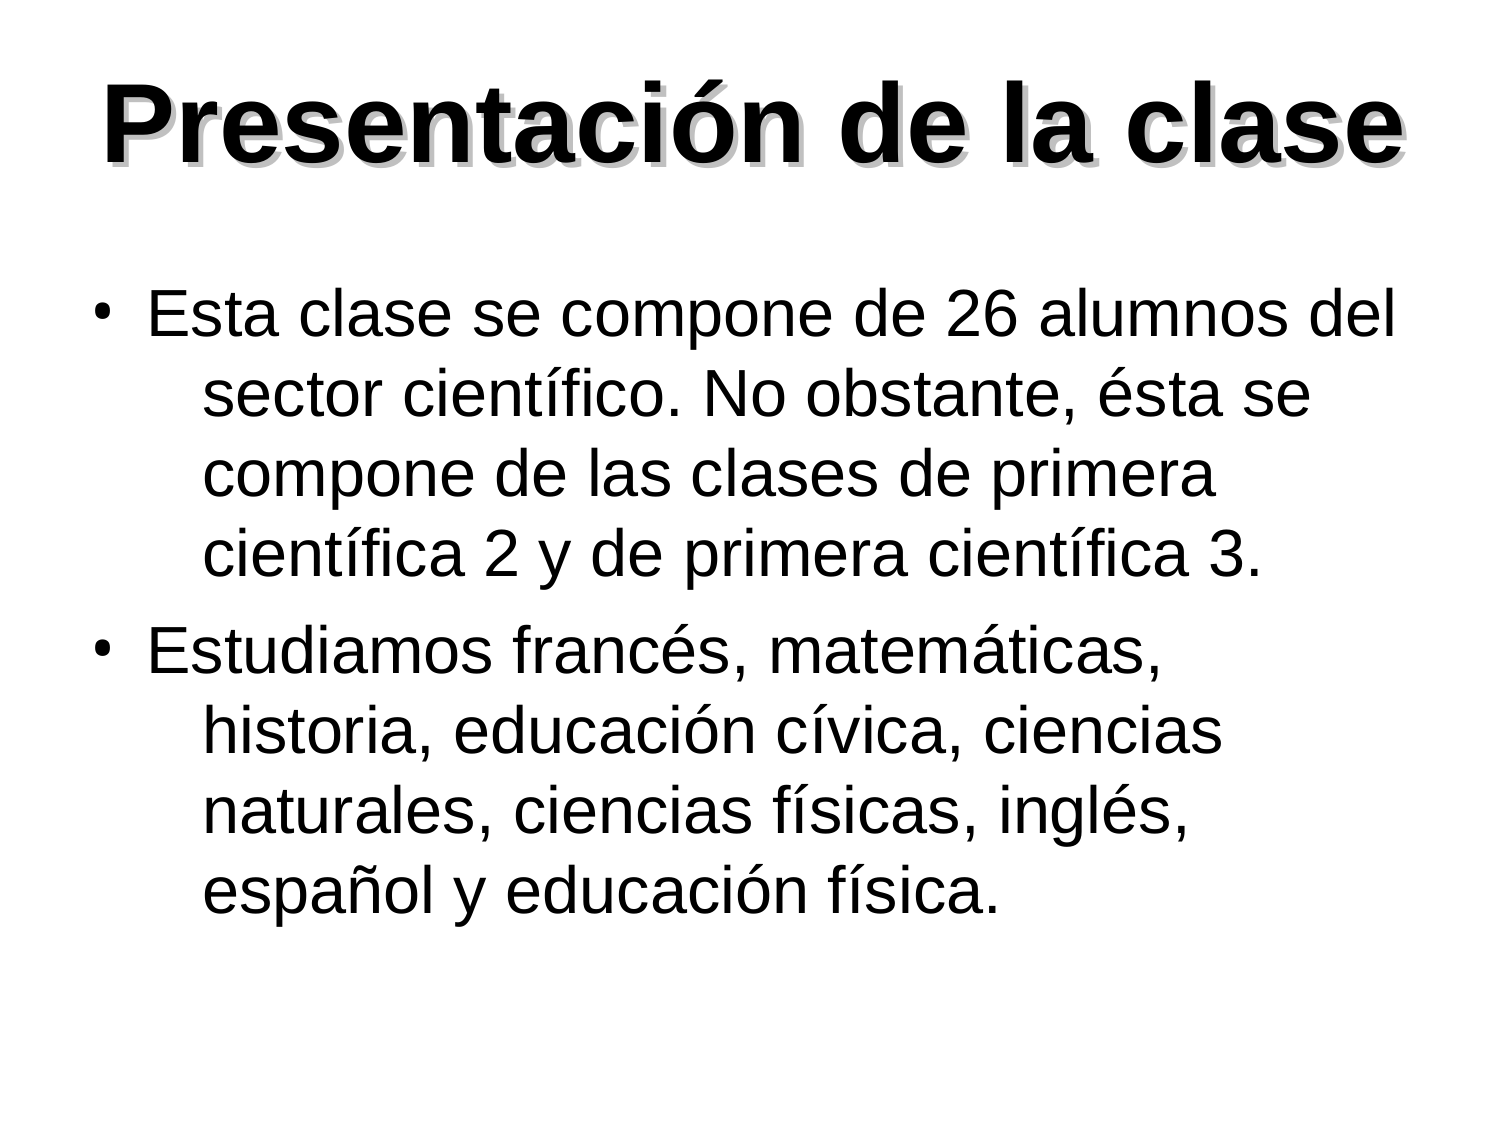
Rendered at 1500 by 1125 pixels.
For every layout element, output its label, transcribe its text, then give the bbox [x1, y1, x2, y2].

text_box Presentación de la clase [85, 43, 1422, 193]
list Esta clase se compone de 26 alumnos del sector científico. No obstante, ésta se compone de las clases de primera científica 2 y de primera científica 3. Estudiamos francés, matemáticas, historia, educación cívica, ciencias naturales, ciencias físicas, inglés, español y educación física. [75, 262, 1426, 1005]
